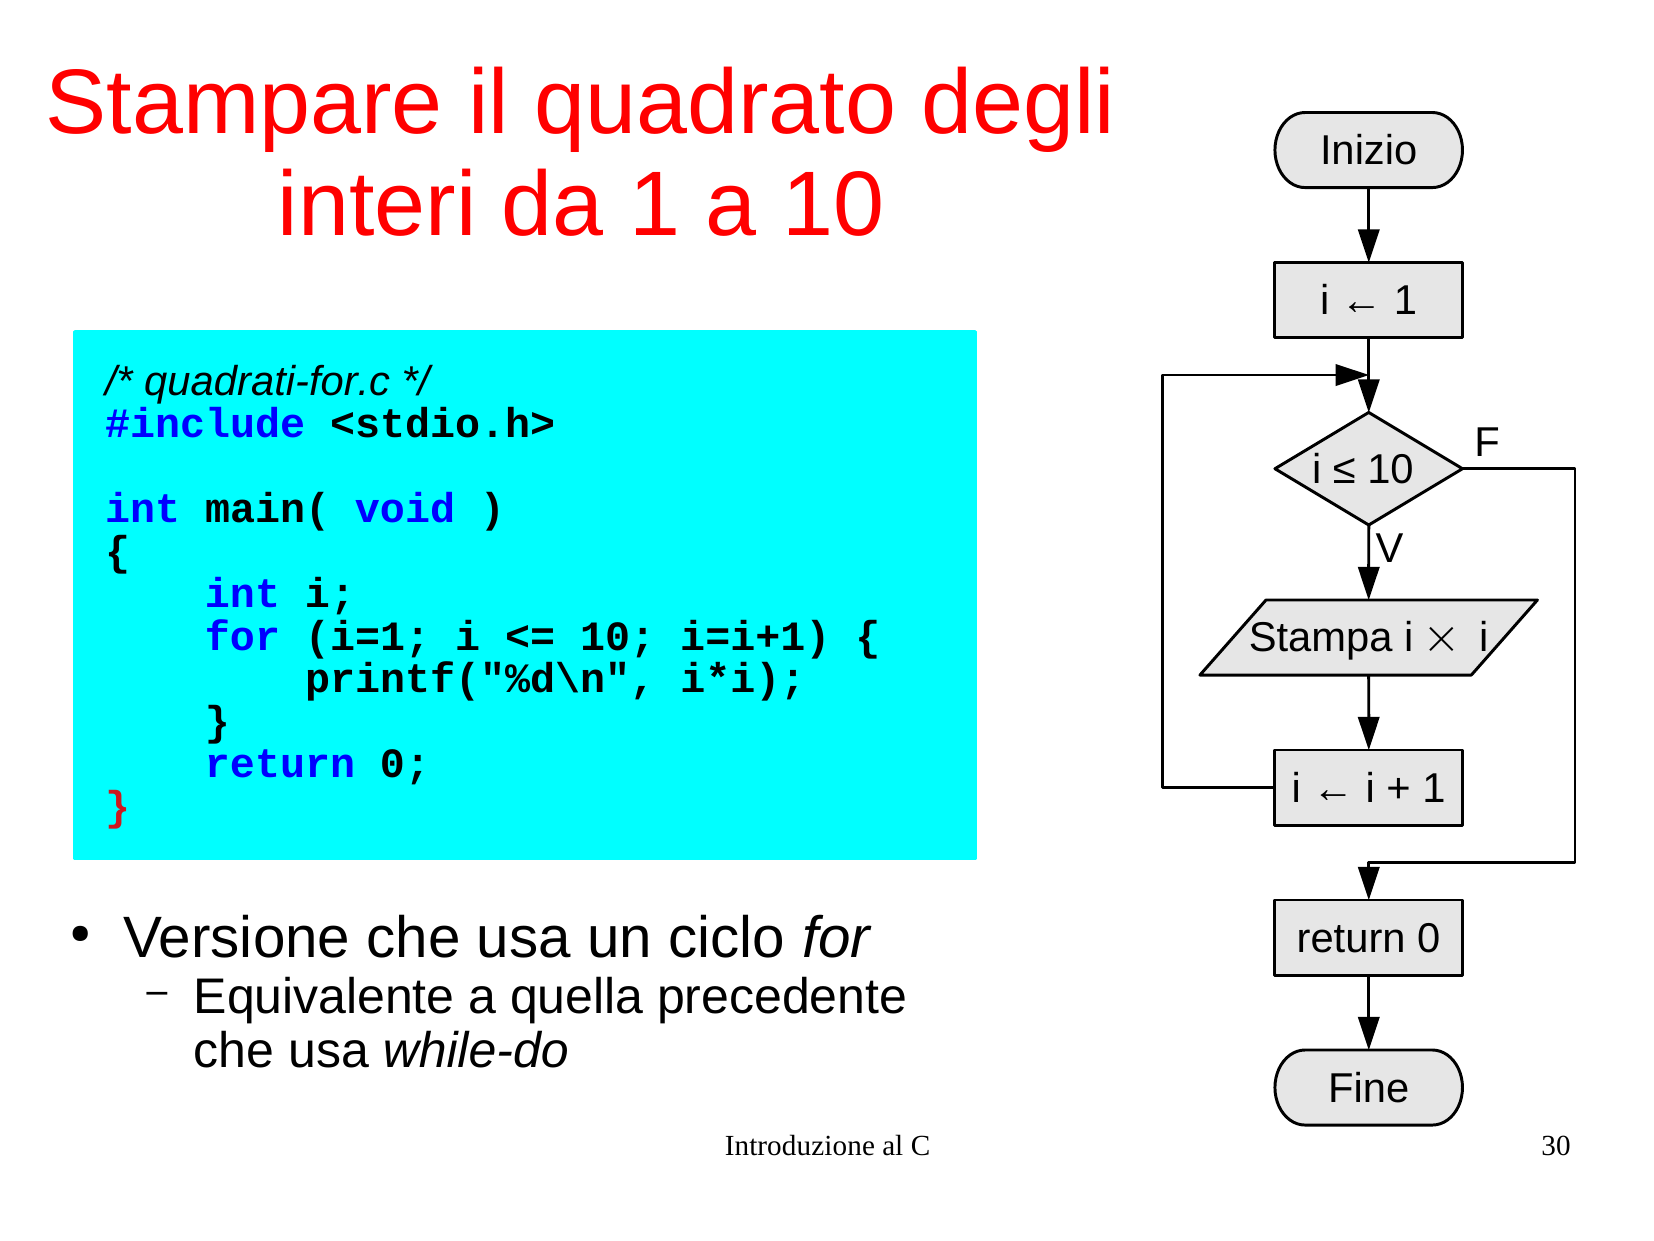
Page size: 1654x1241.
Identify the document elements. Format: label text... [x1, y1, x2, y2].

text_box V [1375, 525, 1414, 573]
text_box return 0 [1274, 900, 1463, 976]
list Versione che usa un ciclo for Equivalente a quella precedente che usa while-do [37, 900, 1013, 1109]
text_box /* quadrati-for.c */ #include <stdio.h> int main( void ) { int i; for (i=1; i <= 10; i=i+1) { printf("%d\n", i*i); } return 0; } [75, 331, 976, 859]
text_box F [1474, 418, 1512, 466]
text_box Stampa i ´ i [1199, 600, 1538, 676]
title Stampare il quadrato degli interi da 1 a 10 [37, 49, 1126, 257]
text_box i ≤ 10 [1274, 412, 1463, 525]
text_box i ← 1 [1274, 262, 1463, 338]
text_box i ← i + 1 [1274, 750, 1463, 826]
text_box Inizio [1274, 112, 1463, 188]
text_box Fine [1274, 1050, 1463, 1126]
